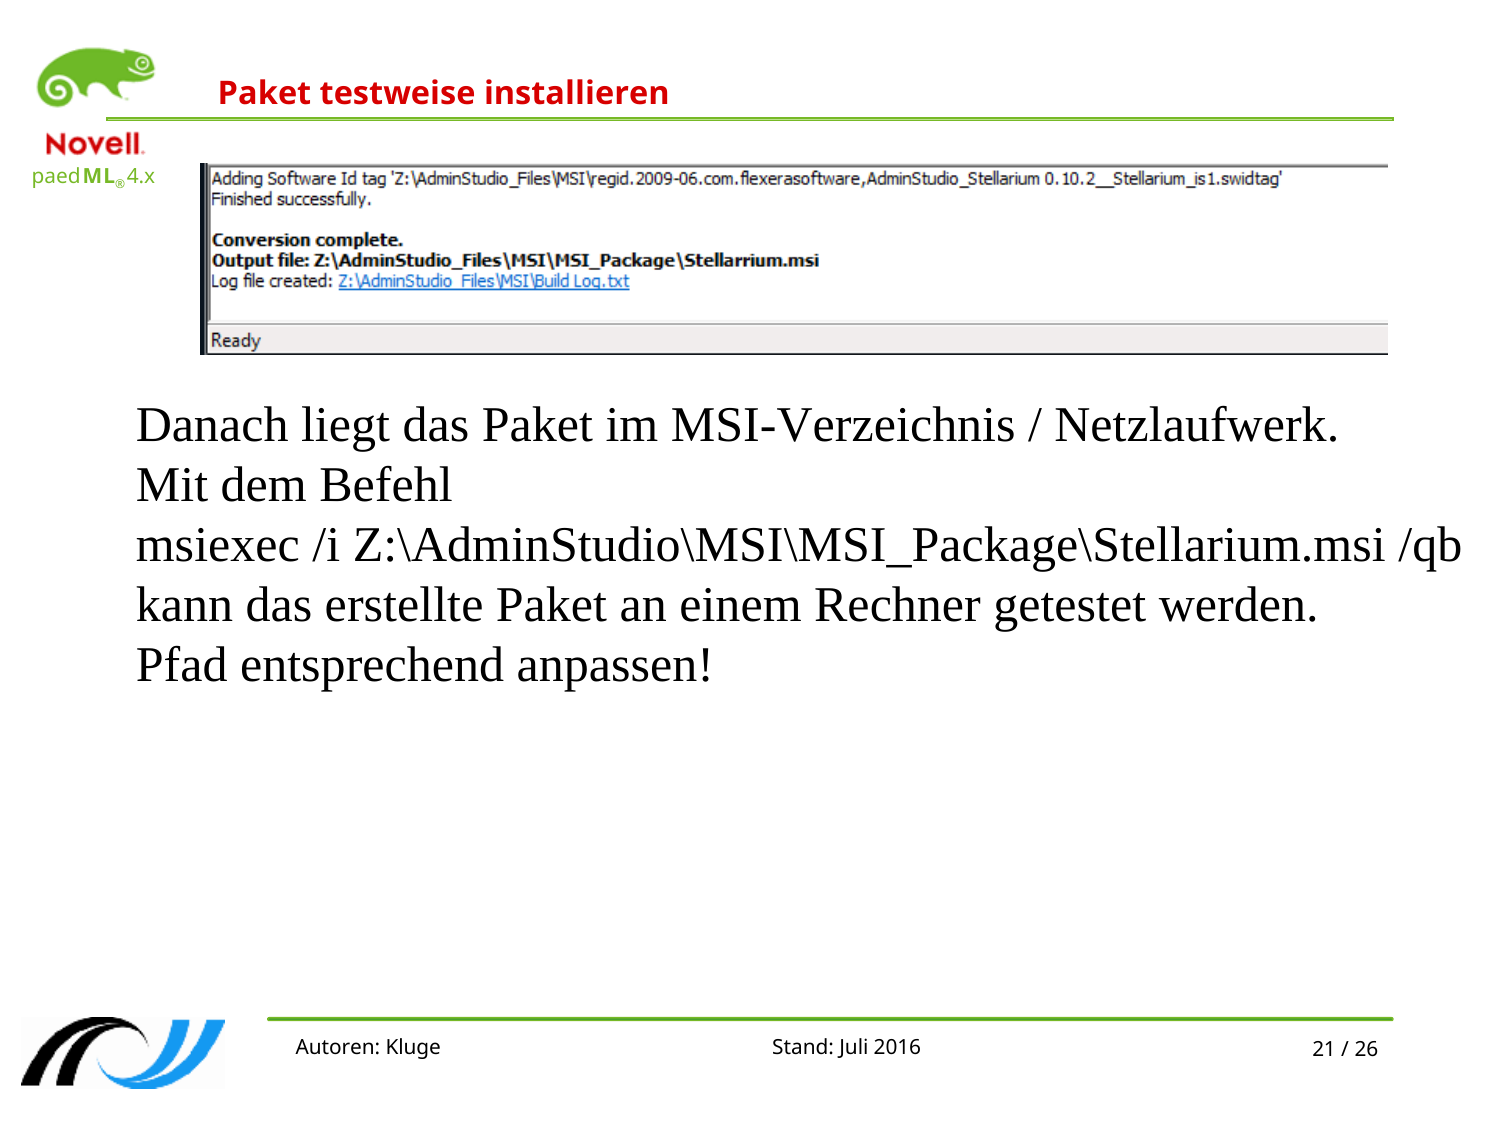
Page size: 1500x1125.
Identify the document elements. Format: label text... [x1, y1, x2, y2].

picture [21, 1017, 225, 1089]
title Paket testweise installieren [202, 41, 1359, 142]
picture [200, 163, 1388, 355]
picture [24, 32, 167, 175]
text_box Danach liegt das Paket im MSI-Verzeichnis / Netzlaufwerk. Mit dem Befehl msiexec /i Z:\AdminStudio\MSI\MSI_Package\Stellarium.msi /qb kann das erstellte Paket an einem Rechner getestet werden. Pfad entsprechend anpassen! [121, 383, 1479, 699]
